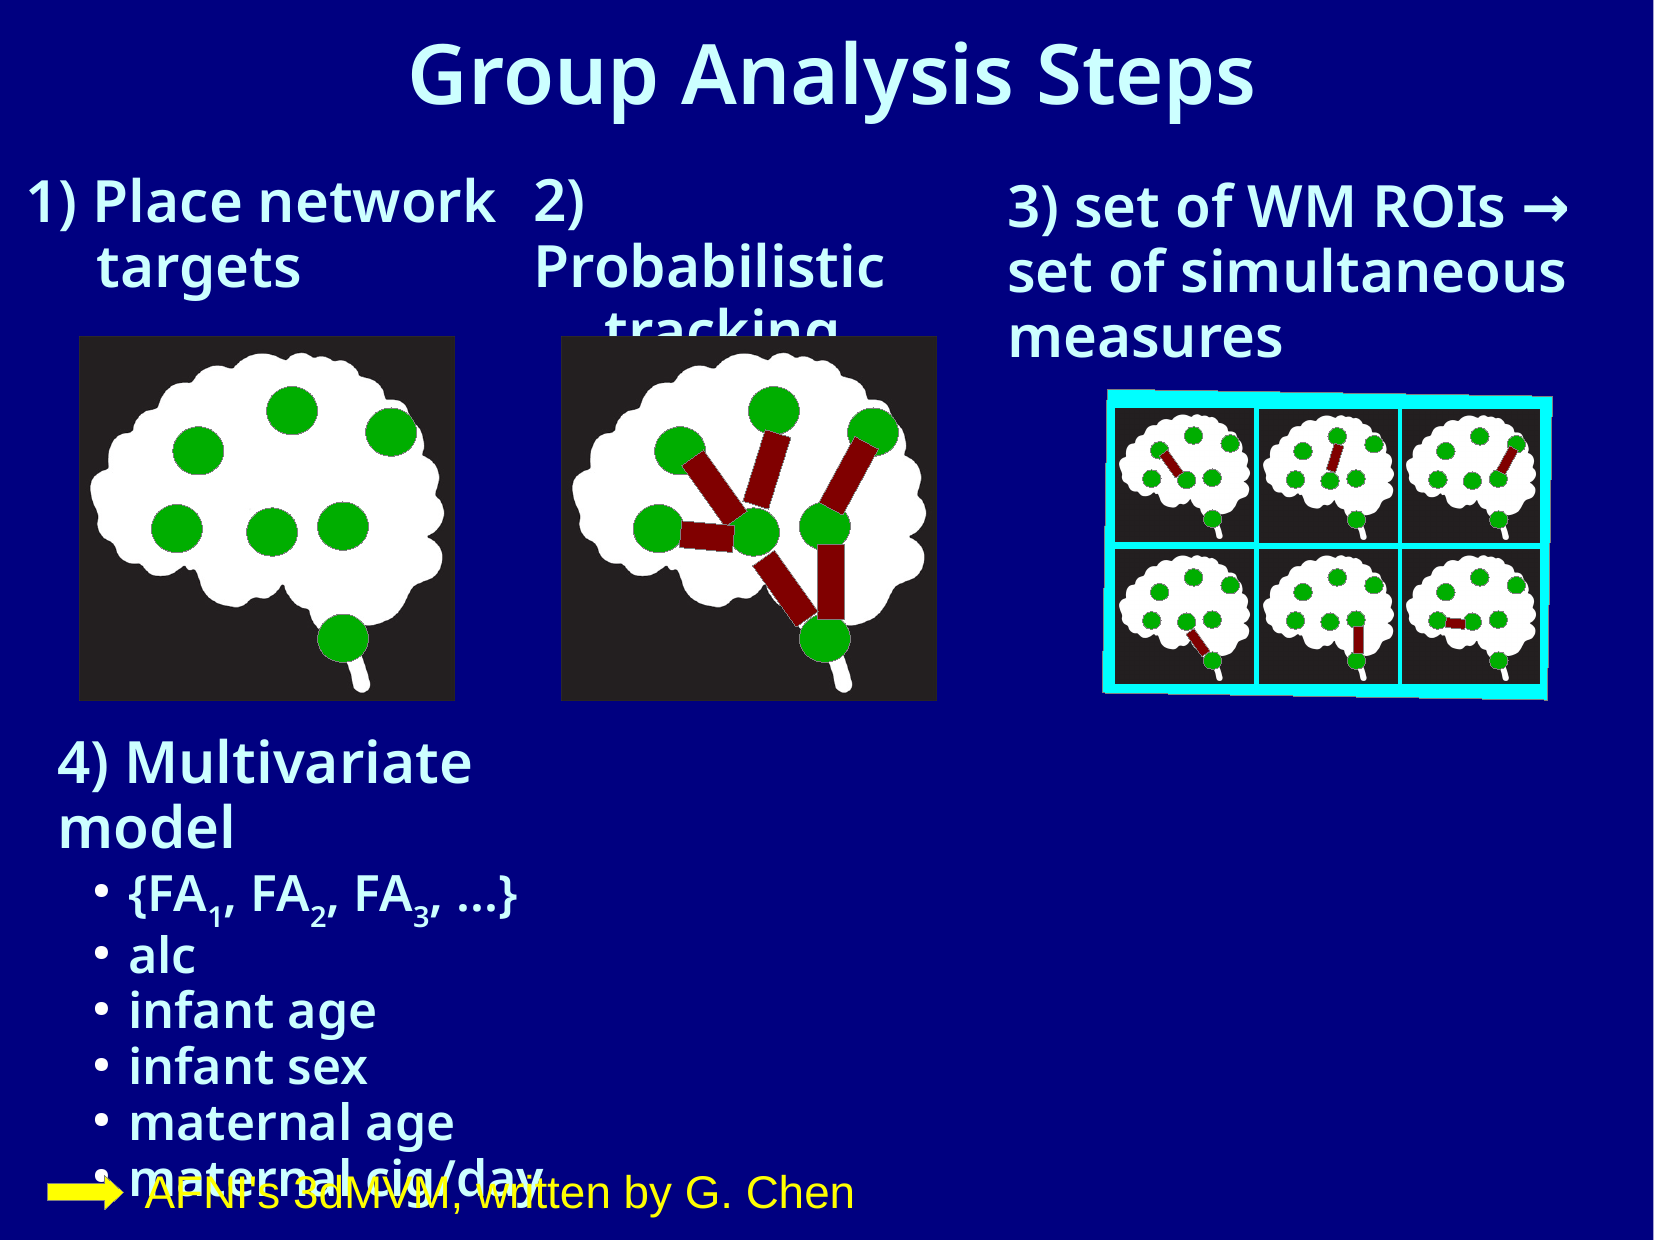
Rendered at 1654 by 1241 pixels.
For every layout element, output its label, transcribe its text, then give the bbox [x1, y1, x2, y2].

picture [1259, 409, 1398, 543]
picture [561, 336, 937, 701]
text_box [246, 507, 298, 557]
picture [1115, 408, 1254, 542]
text_box [172, 426, 224, 475]
text_box [151, 504, 203, 553]
picture [79, 336, 455, 701]
text_box AFNI's 3dMVM, written by G. Chen [129, 1159, 872, 1226]
text_box [365, 407, 417, 457]
picture [1115, 549, 1254, 684]
text_box [317, 501, 369, 551]
text_box 2) Probabilistic tracking [518, 159, 960, 337]
text_box 3) set of WM ROIs → set of simultaneous measures [992, 165, 1654, 324]
text_box [317, 614, 369, 663]
text_box 1) Place network targets [10, 159, 518, 226]
text_box [266, 386, 318, 435]
picture [1402, 549, 1540, 684]
picture [1259, 549, 1398, 684]
text_box [633, 386, 899, 663]
picture [1402, 409, 1540, 543]
text_box [47, 1175, 124, 1210]
text_box 4) Multivariate model {FA1, FA2, FA3, ...} alc infant age infant sex maternal age maternal cig/day [42, 720, 614, 1104]
text_box [1102, 389, 1553, 701]
title Group Analysis Steps [0, 5, 1654, 142]
